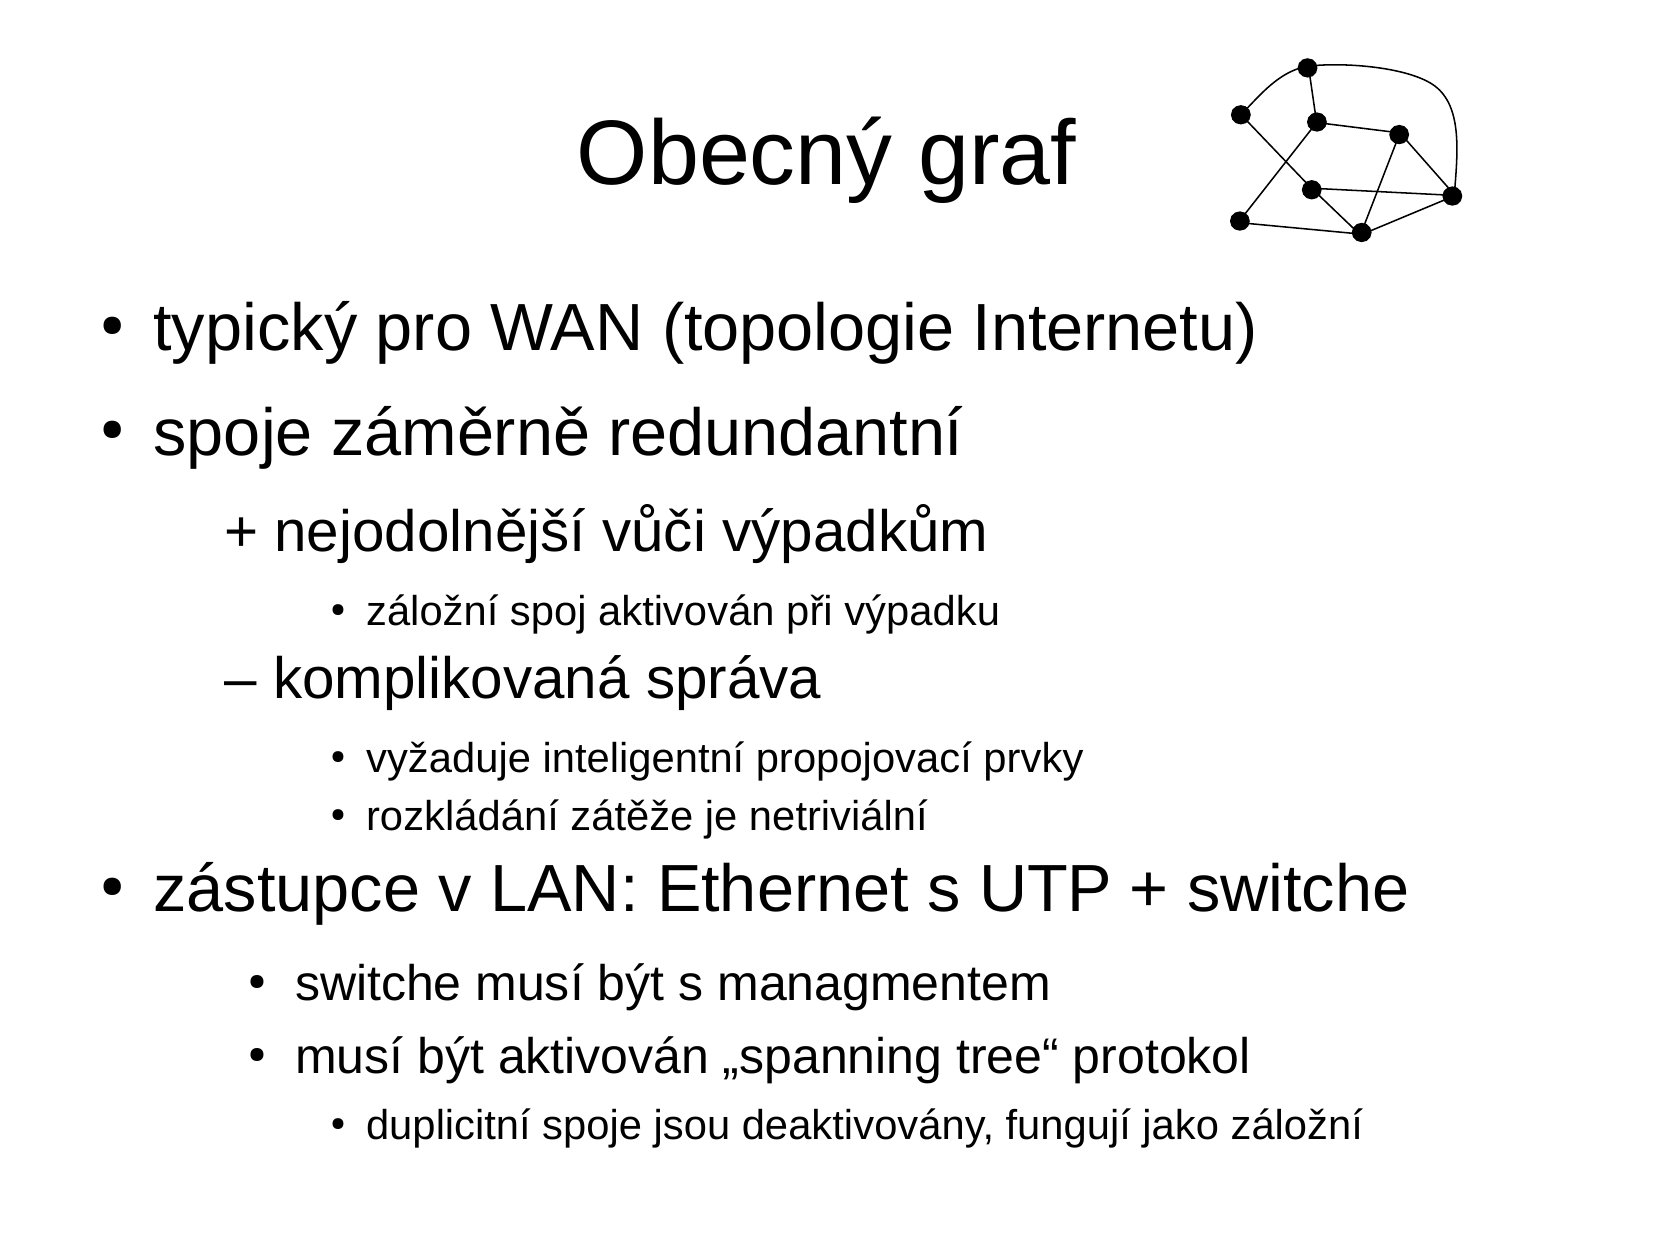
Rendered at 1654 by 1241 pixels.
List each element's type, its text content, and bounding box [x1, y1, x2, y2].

title Obecný graf [82, 49, 1571, 257]
text_box [1230, 212, 1248, 230]
text_box [1317, 113, 1327, 122]
text_box [1307, 113, 1315, 128]
text_box [1243, 109, 1251, 120]
text_box [1298, 58, 1316, 67]
text_box [1310, 67, 1317, 76]
list typický pro WAN (topologie Internetu) spoje záměrně redundantní + nejodolnější vůči výpadkům záložní spoj aktivován při výpadku – komplikovaná správa vyžaduje inteligentní propojovací prvky rozkládání zátěže je netriviální zástupce v LAN: Ethernet s UTP + switche switche musí být s managmentem musí být aktivován „spanning tree“ protokol duplicitní spoje jsou deaktivovány, fungují jako záložní [82, 290, 1565, 1182]
text_box [1353, 232, 1371, 242]
text_box [1354, 223, 1363, 232]
text_box [1391, 125, 1409, 139]
text_box [1307, 180, 1321, 187]
text_box [1444, 188, 1462, 205]
text_box [1390, 133, 1398, 143]
text_box [1397, 136, 1406, 144]
text_box [1241, 214, 1250, 222]
text_box [1363, 224, 1370, 232]
text_box [1298, 68, 1309, 77]
text_box [1313, 124, 1326, 131]
text_box [1443, 189, 1451, 194]
text_box [1302, 184, 1318, 199]
text_box [1231, 105, 1246, 124]
